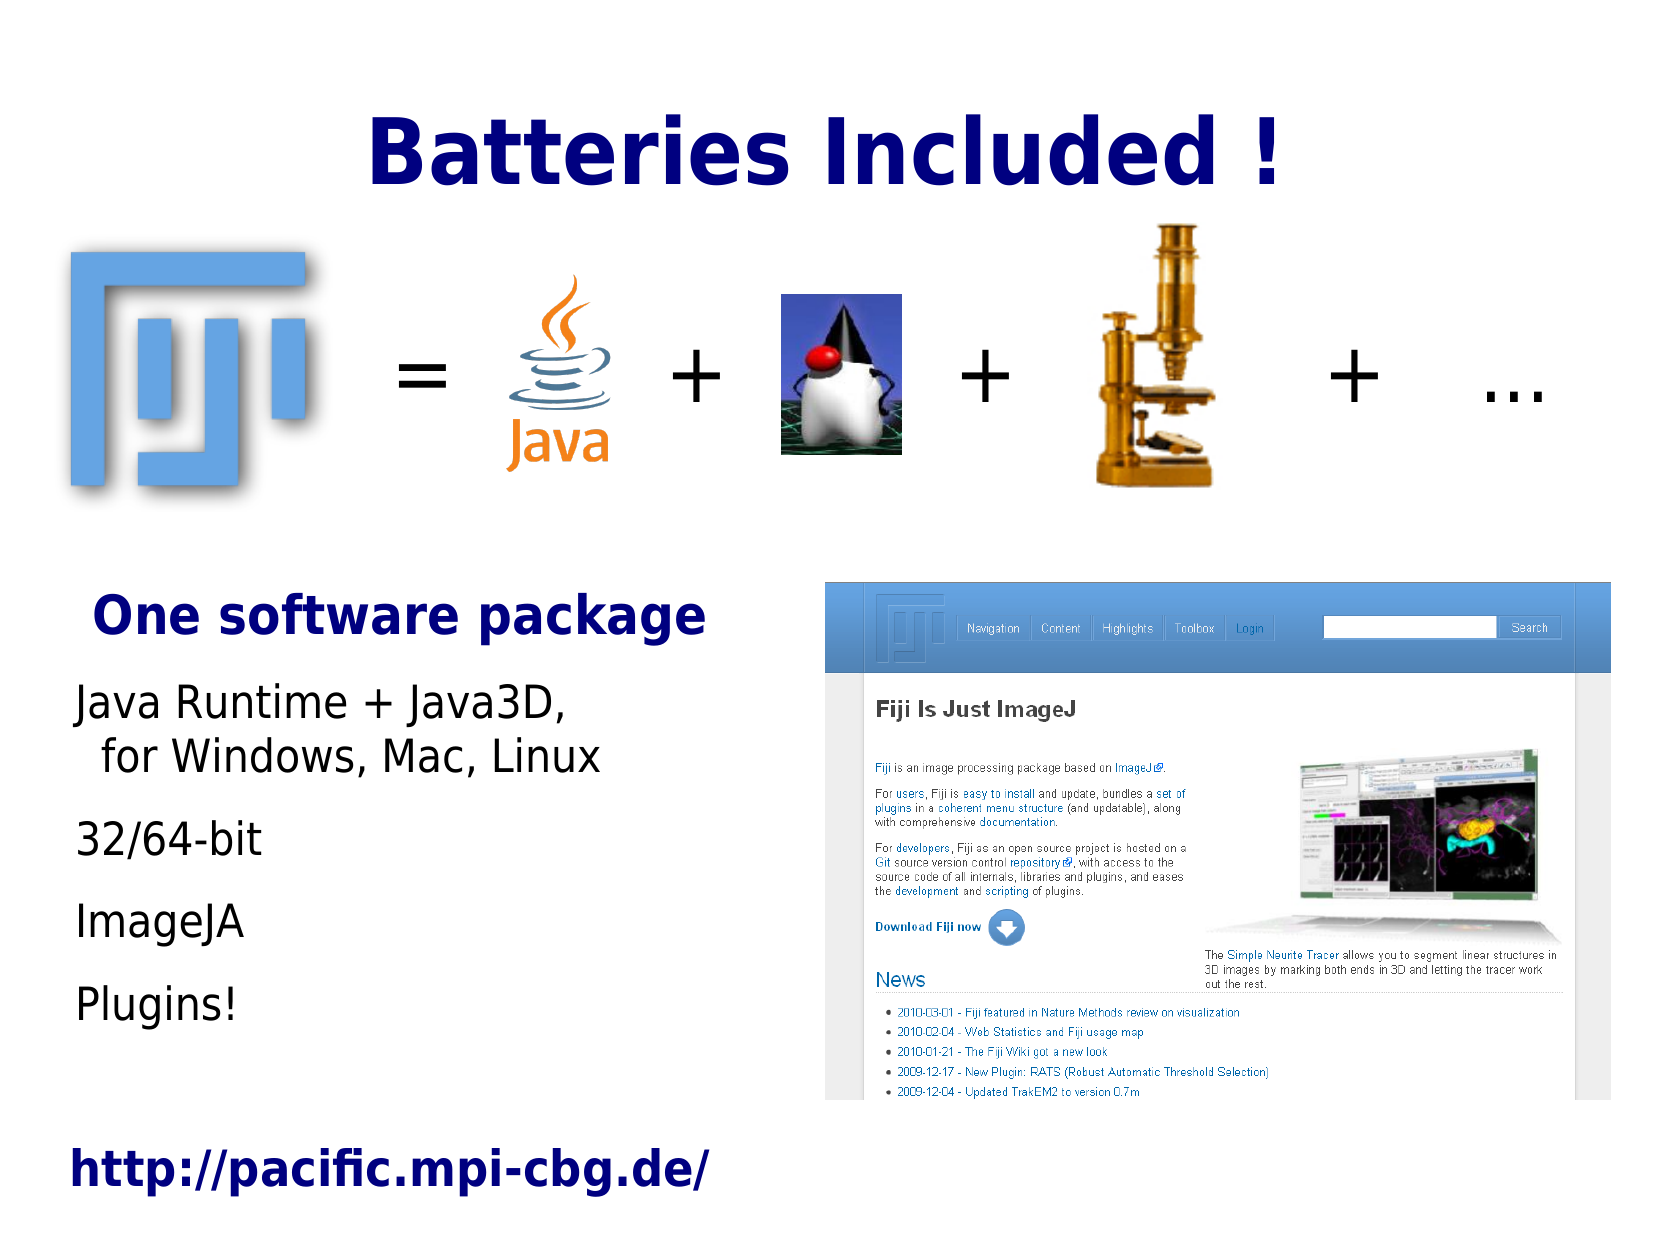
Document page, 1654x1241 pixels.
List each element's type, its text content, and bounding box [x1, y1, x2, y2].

picture [506, 274, 613, 475]
picture [37, 224, 338, 524]
text_box http://pacific.mpi-cbg.de/ [37, 1133, 906, 1207]
text_box + [1289, 324, 1431, 425]
text_box + [911, 324, 1022, 425]
picture [825, 582, 1611, 1100]
picture [1022, 222, 1289, 490]
text_box + [622, 324, 773, 425]
picture [781, 294, 902, 455]
list One software package Java Runtime + Java3D, for Windows, Mac, Linux 32/64-bit ImageJA Plugins! [75, 583, 825, 1032]
text_box = [347, 324, 498, 425]
text_box ... [1439, 324, 1591, 425]
title Batteries Included ! [82, 49, 1571, 257]
